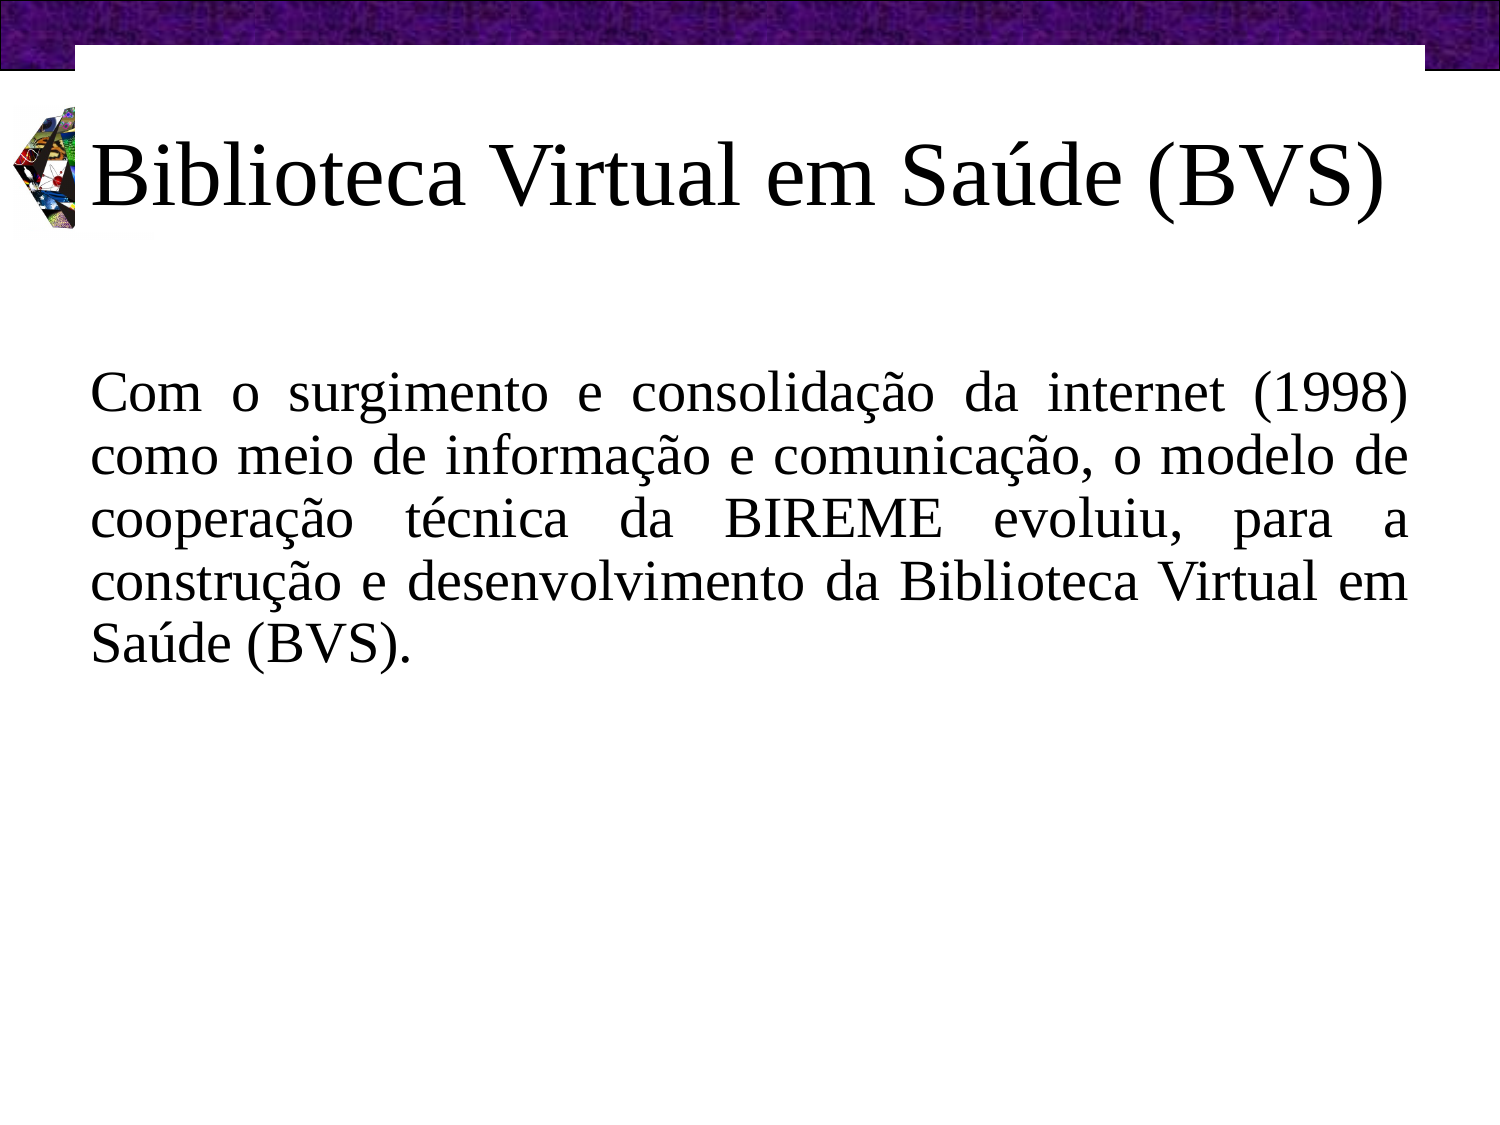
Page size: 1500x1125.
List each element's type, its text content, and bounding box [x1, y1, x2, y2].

picture [1, 1, 1499, 69]
list Com o surgimento e consolidação da internet (1998) como meio de informação e comunicação, o modelo de cooperação técnica da BIREME evoluiu, para a construção e desenvolvimento da Biblioteca Virtual em Saúde (BVS). [75, 262, 1425, 858]
title Biblioteca Virtual em Saúde (BVS) [75, 45, 1425, 233]
